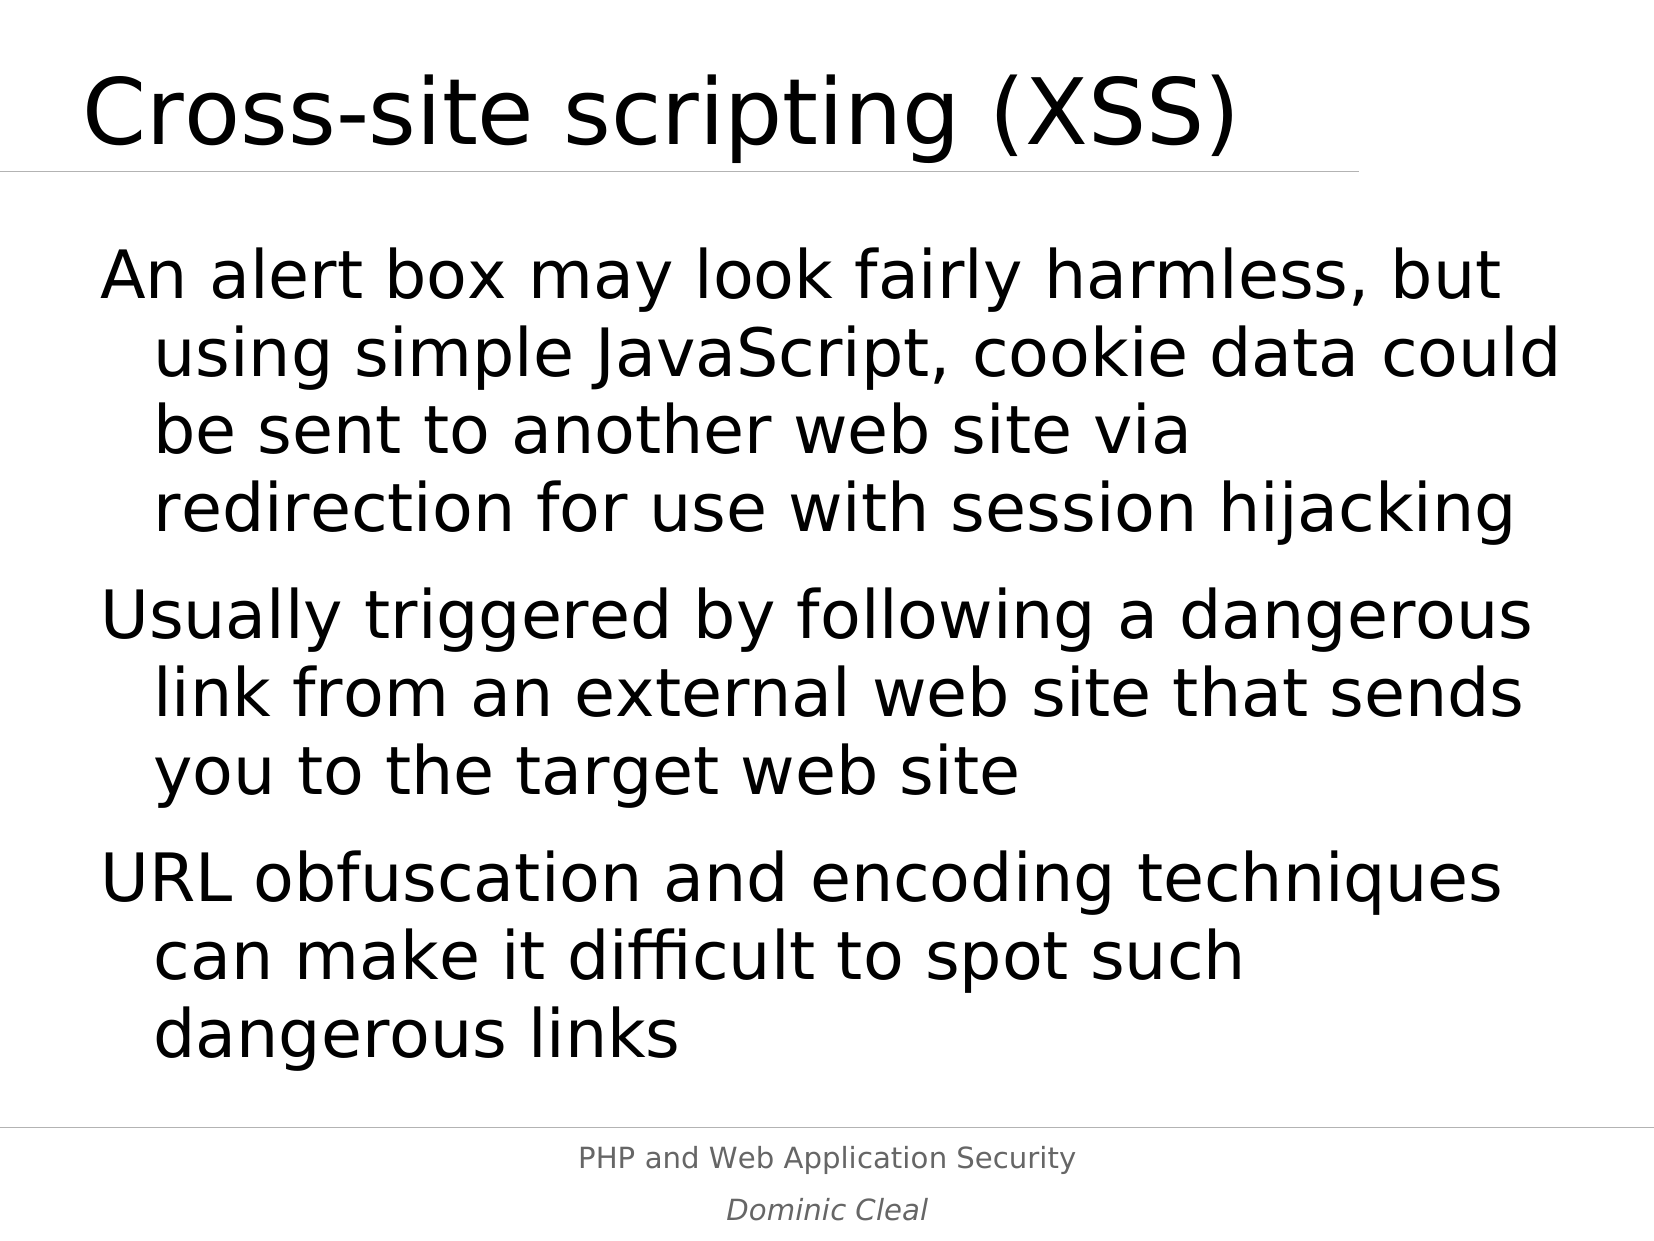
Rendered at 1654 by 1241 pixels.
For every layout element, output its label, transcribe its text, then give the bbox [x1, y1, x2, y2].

title Cross-site scripting (XSS) [82, 56, 1571, 170]
list An alert box may look fairly harmless, but using simple JavaScript, cookie data could be sent to another web site via redirection for use with session hijacking Usually triggered by following a dangerous link from an external web site that sends you to the target web site URL obfuscation and encoding techniques can make it difficult to spot such dangerous links [82, 236, 1571, 1094]
